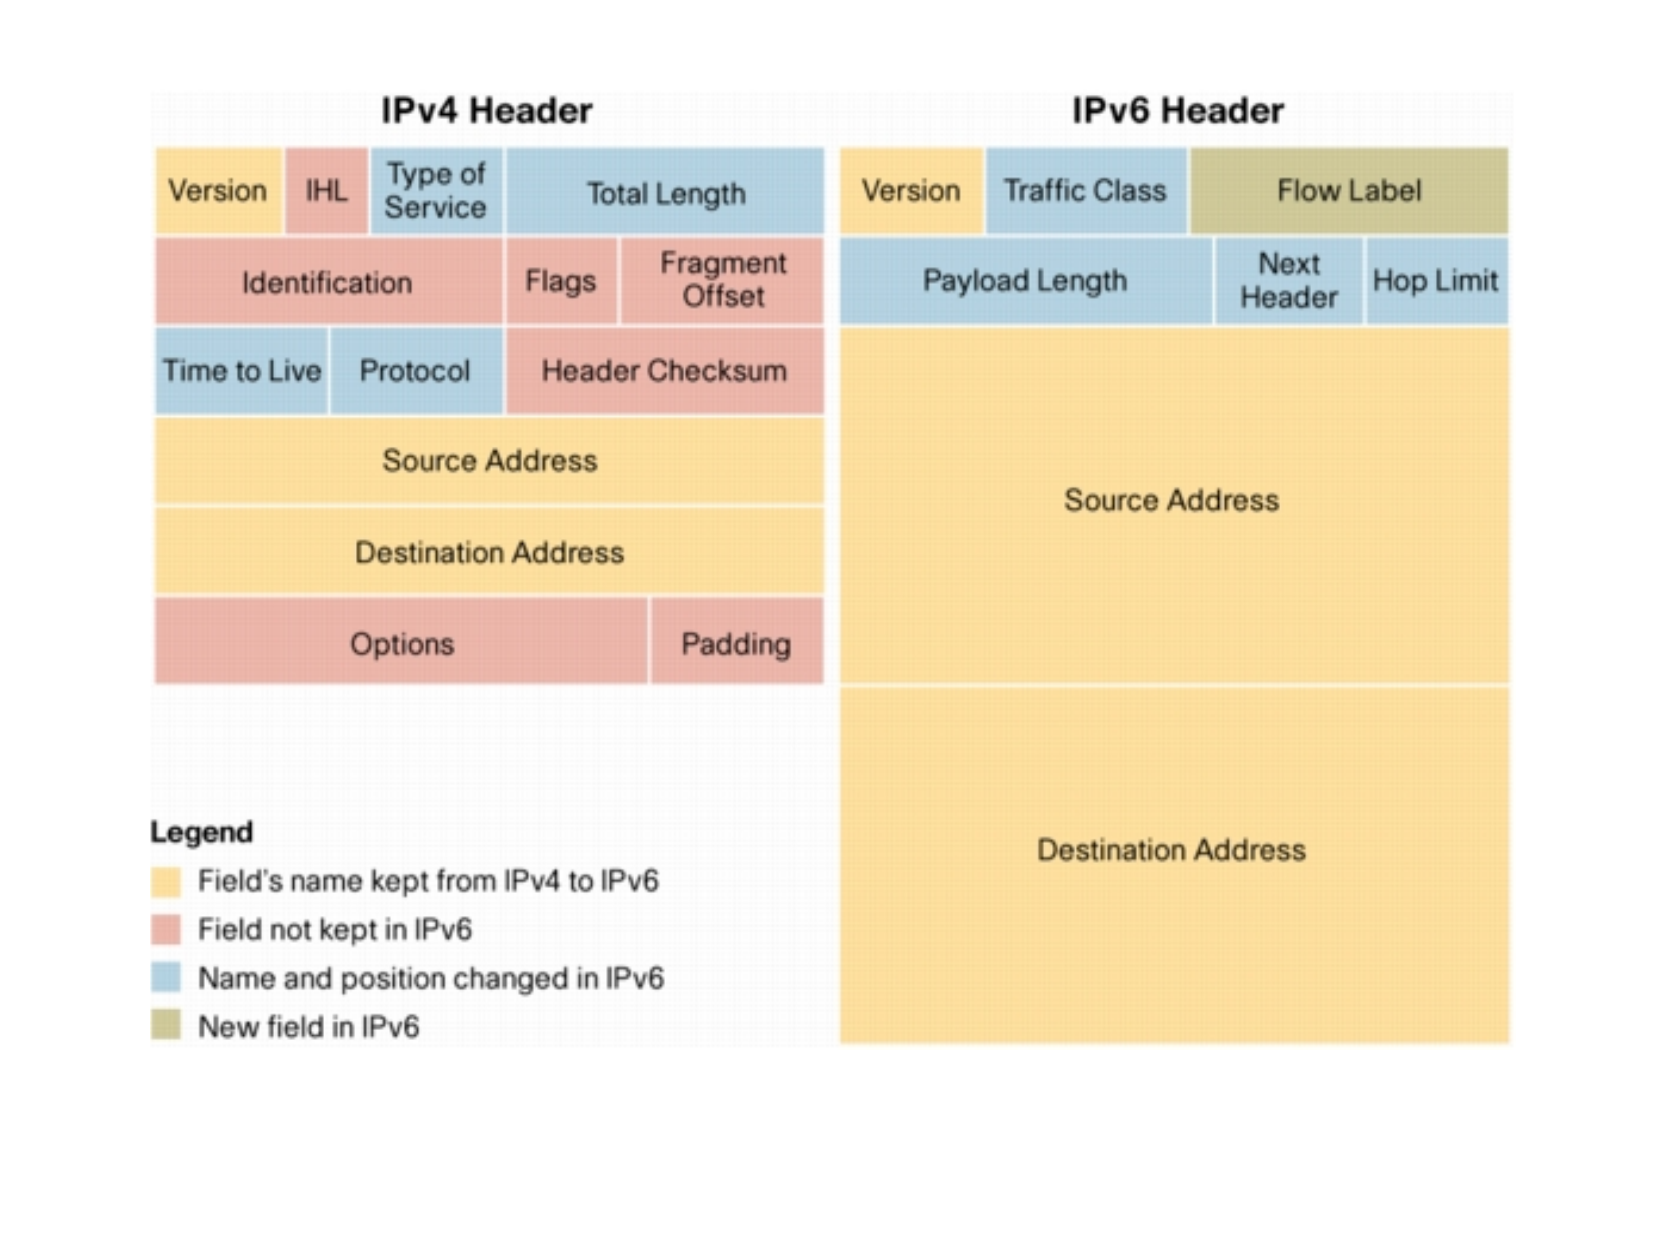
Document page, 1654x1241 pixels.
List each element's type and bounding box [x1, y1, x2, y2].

picture [150, 89, 1516, 1051]
